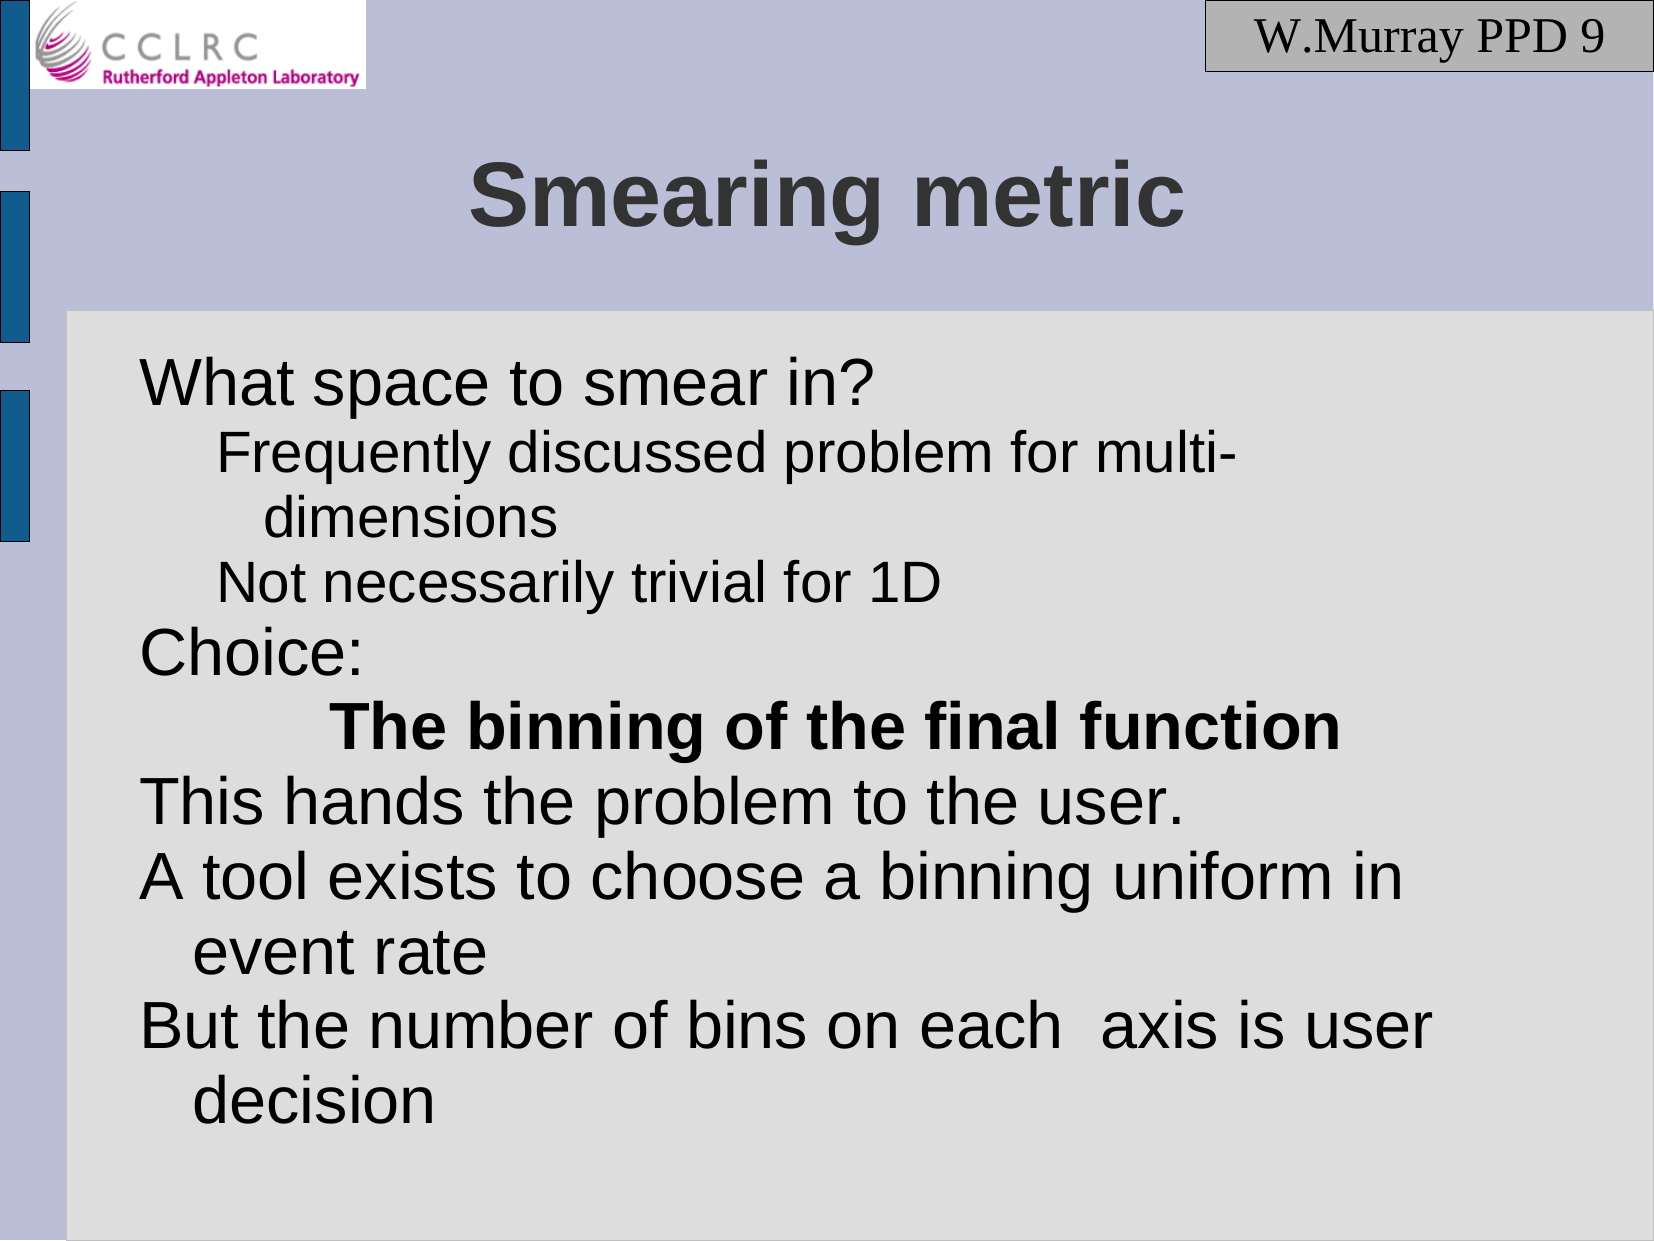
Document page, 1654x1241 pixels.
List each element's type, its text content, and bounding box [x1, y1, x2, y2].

list What space to smear in? Frequently discussed problem for multi-dimensions Not necessarily trivial for 1D Choice: The binning of the final function This hands the problem to the user. A tool exists to choose a binning uniform in event rate But the number of bins on each axis is user decision [121, 344, 1534, 1204]
picture [30, 0, 366, 89]
title Smearing metric [121, 91, 1534, 299]
